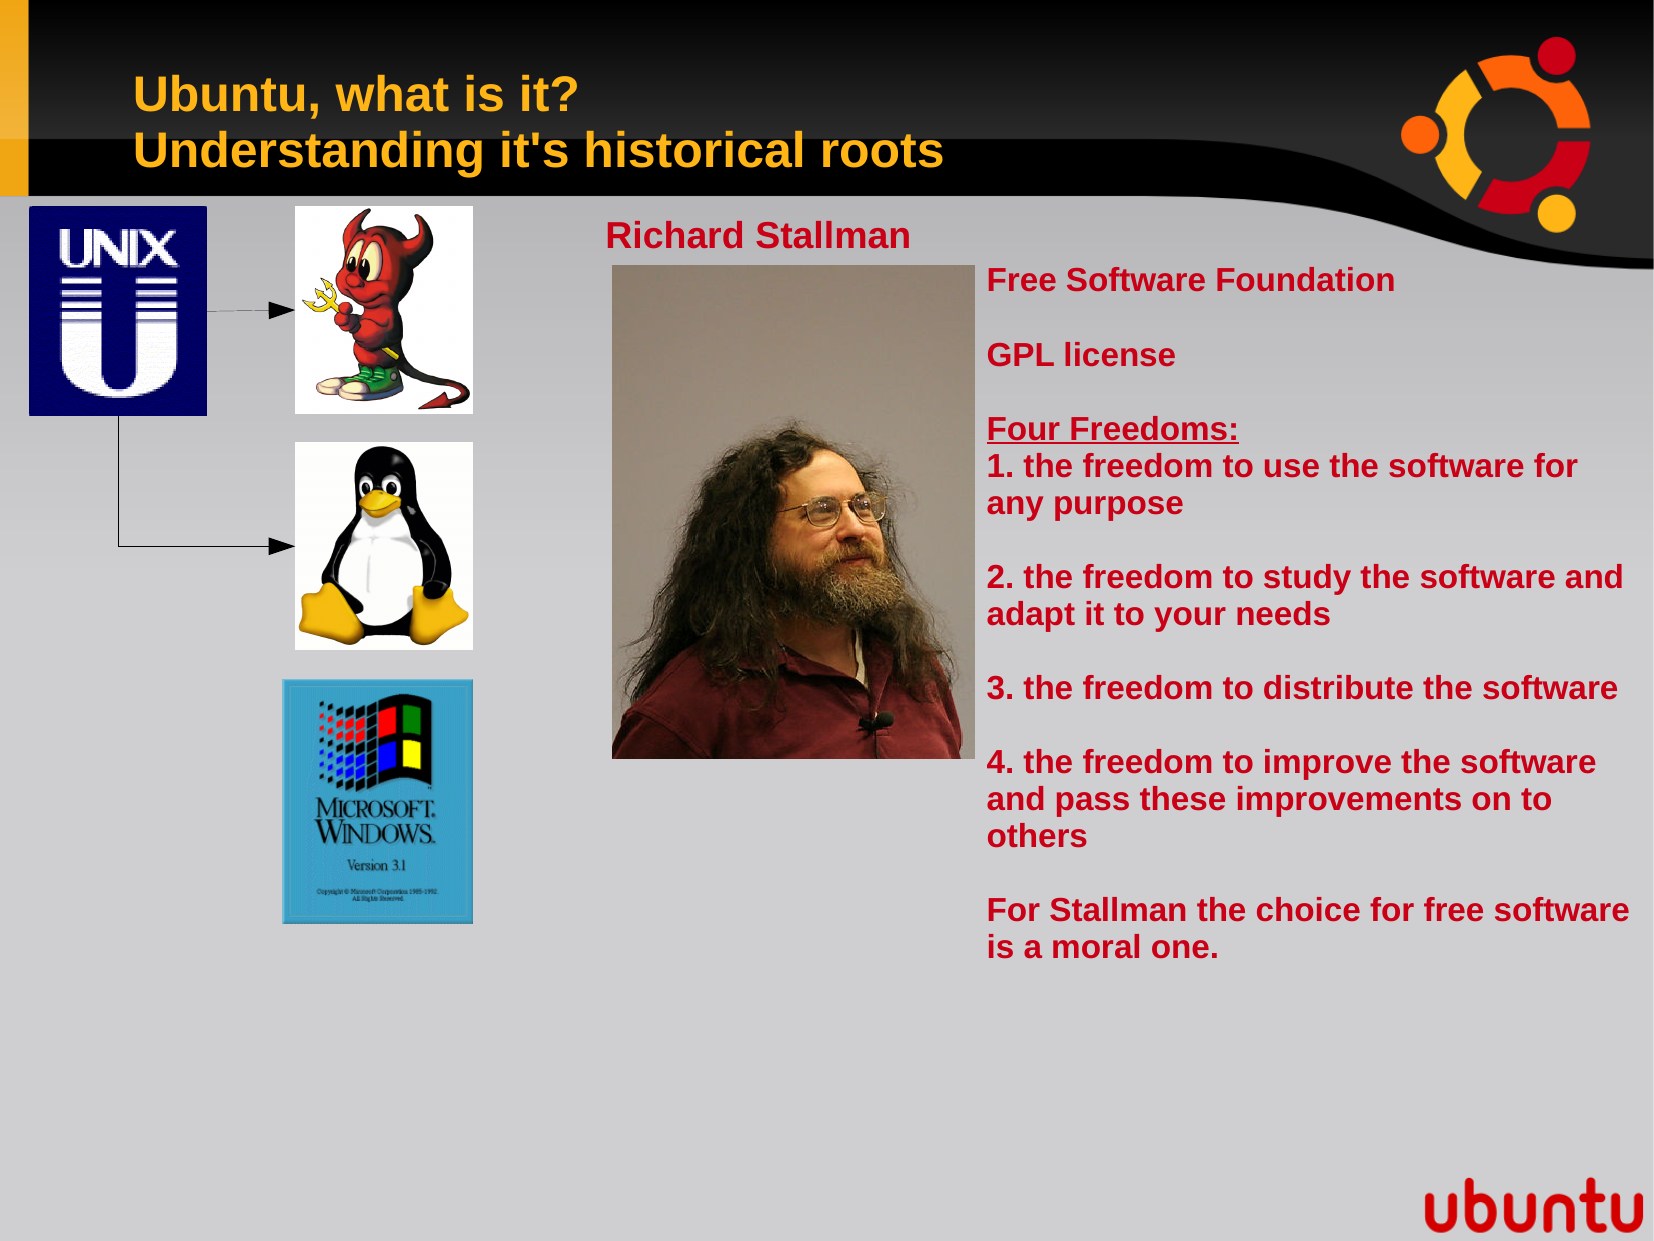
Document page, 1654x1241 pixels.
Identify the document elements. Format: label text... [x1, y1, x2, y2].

text_box Richard Stallman [590, 206, 1211, 296]
text_box Ubuntu, what is it? Understanding it's historical roots [118, 59, 1093, 186]
picture [0, 0, 1654, 1241]
text_box Free Software Foundation GPL license Four Freedoms: 1. the freedom to use the software for any purpose 2. the freedom to study the software and adapt it to your needs 3. the freedom to distribute the software 4. the freedom to improve the software and pass these improvements on to others For Stallman the choice for free software is a moral one. [971, 254, 1652, 973]
